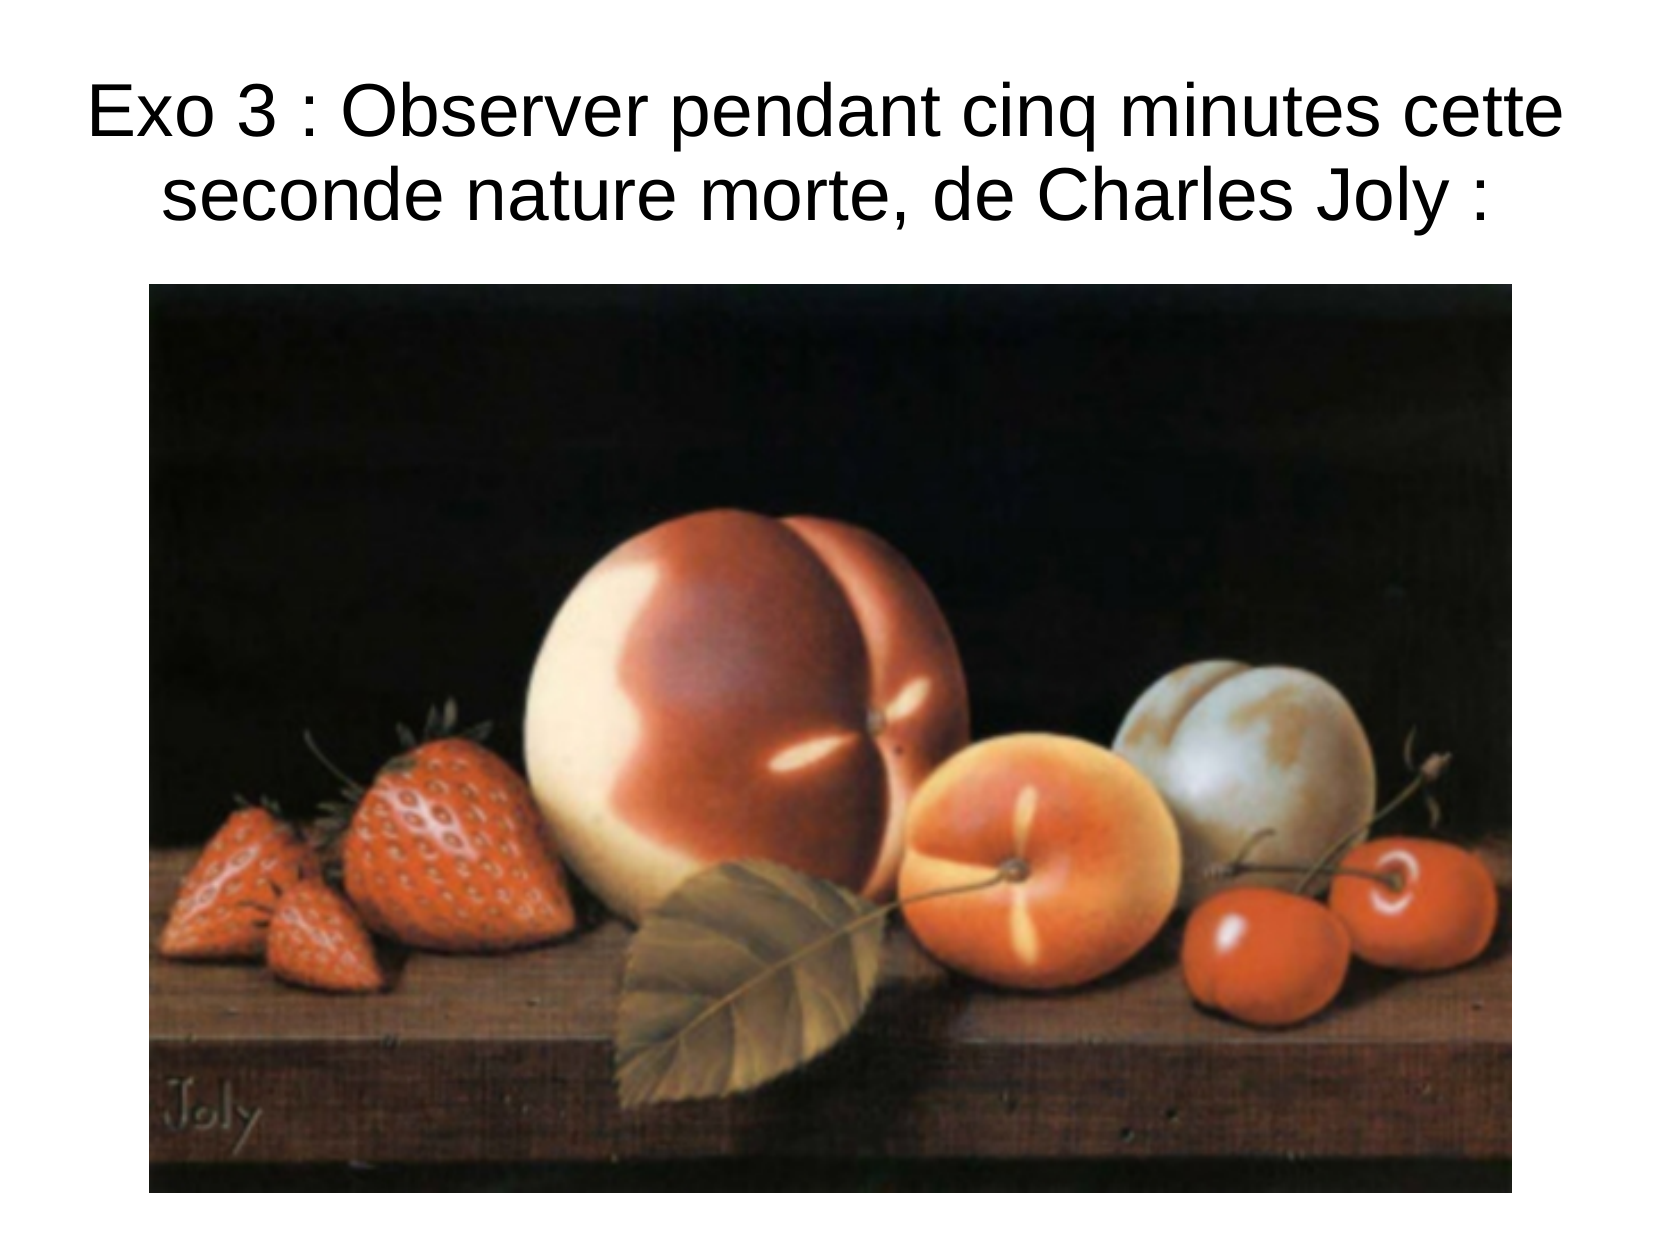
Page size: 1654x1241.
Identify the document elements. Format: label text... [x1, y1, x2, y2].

picture [149, 284, 1512, 1193]
title Exo 3 : Observer pendant cinq minutes cette seconde nature morte, de Charles Joly : [82, 49, 1571, 257]
